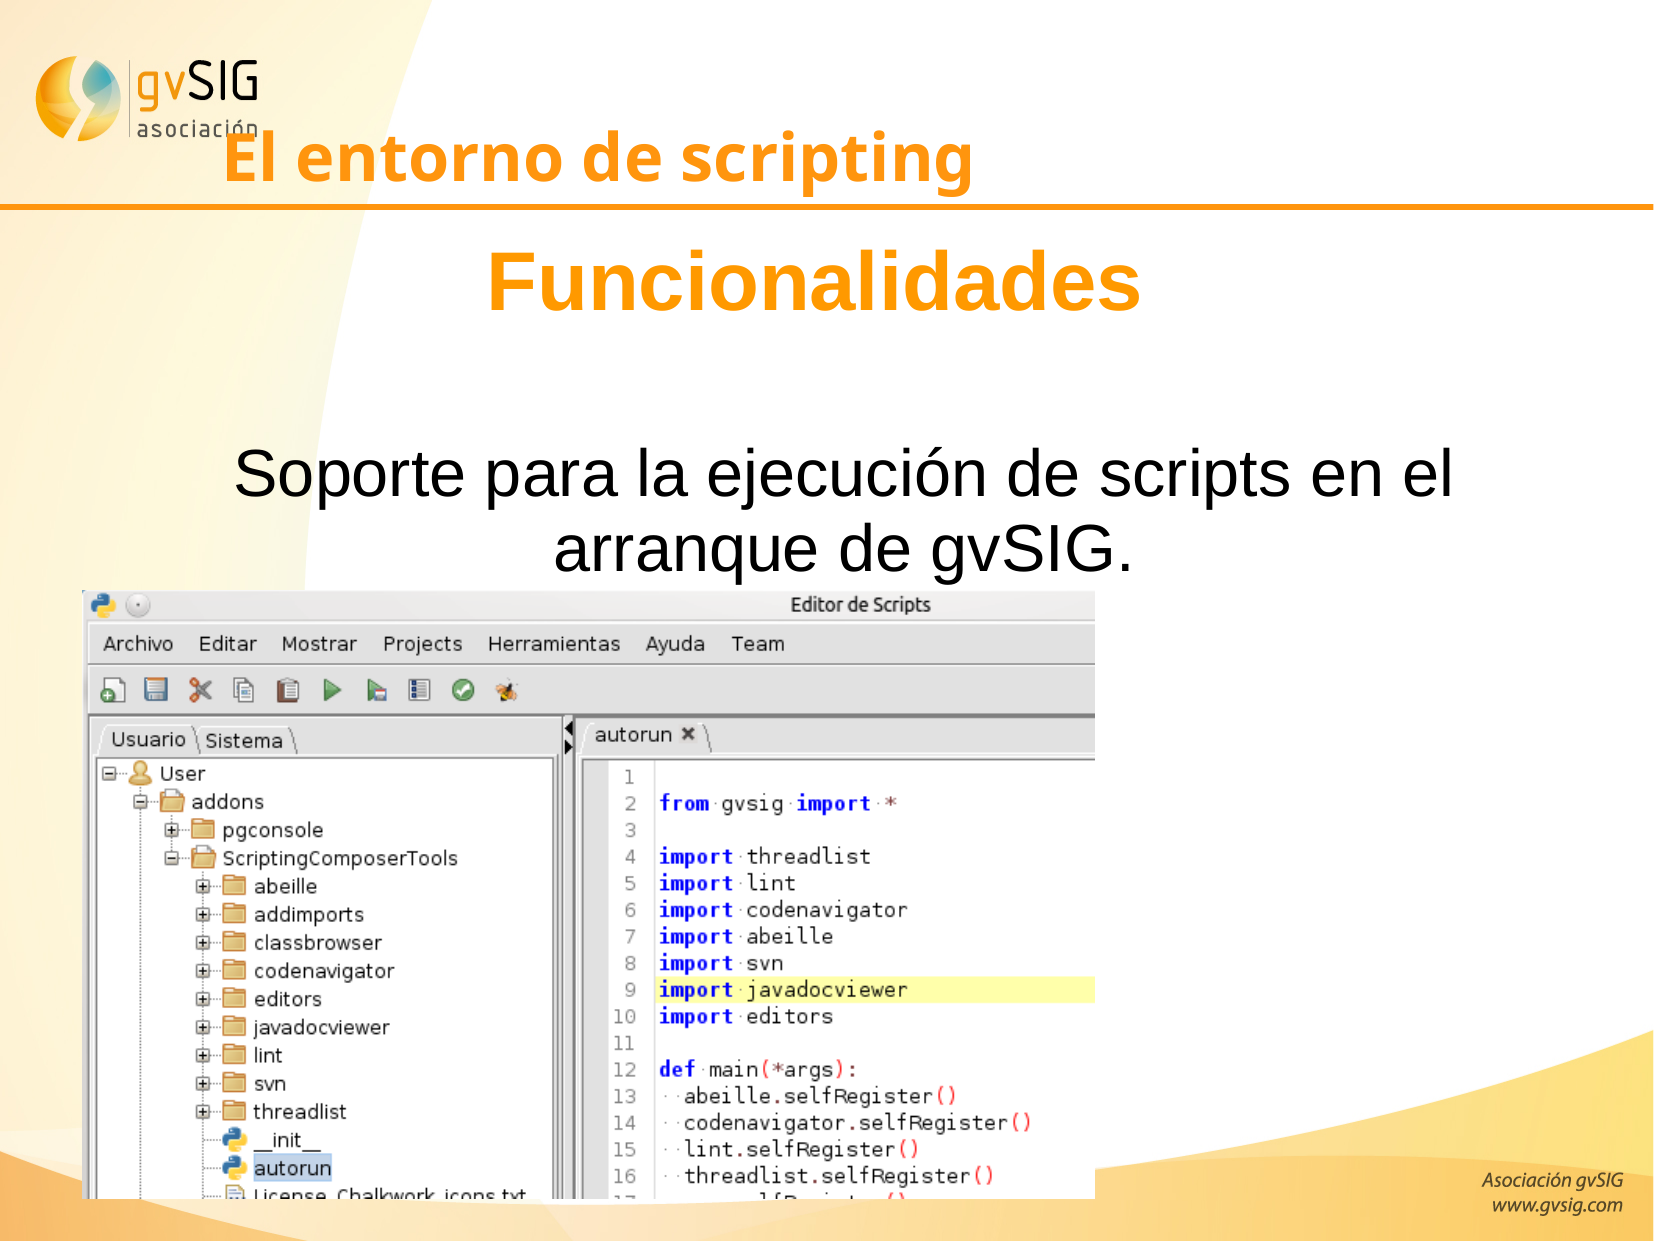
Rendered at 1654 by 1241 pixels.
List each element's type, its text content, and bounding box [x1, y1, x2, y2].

title El entorno de scripting [0, 0, 1654, 207]
picture [0, 210, 1654, 1241]
text_box Soporte para la ejecución de scripts en el arranque de gvSIG. [118, 354, 1571, 1028]
text_box Funcionalidades [23, 228, 1607, 337]
